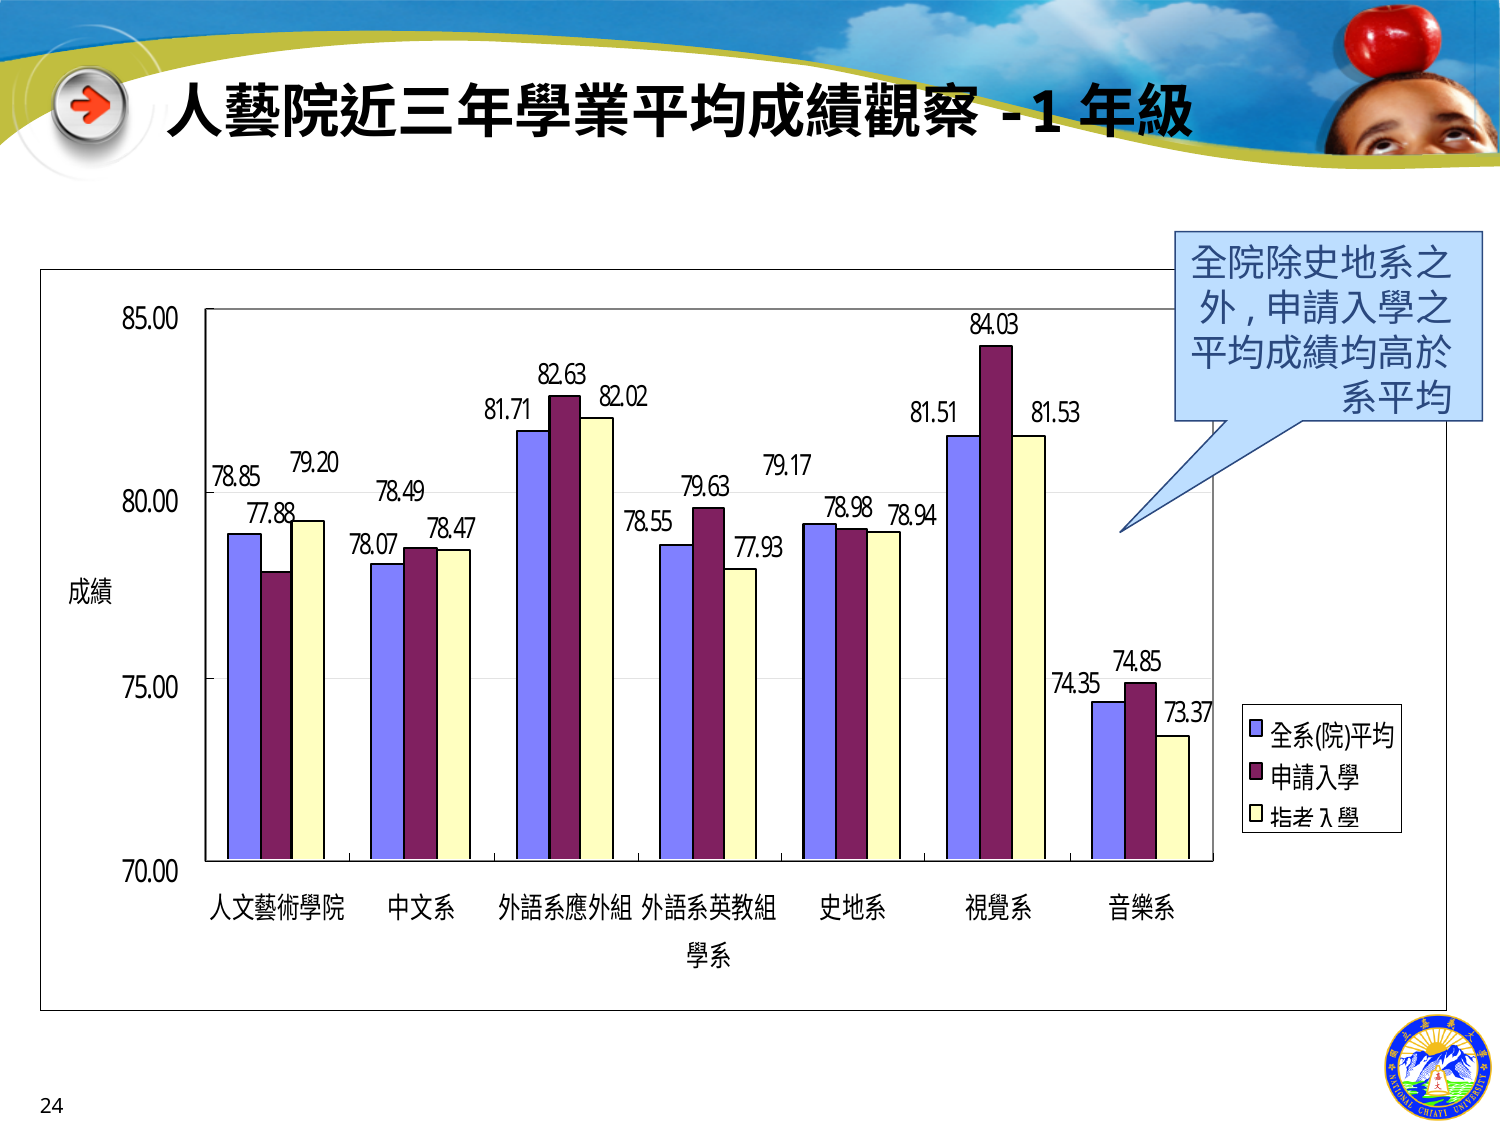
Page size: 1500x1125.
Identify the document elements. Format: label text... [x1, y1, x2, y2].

title 人藝院近三年學業平均成績觀察-1年級 [150, 62, 1235, 155]
text_box [24, 1084, 376, 1125]
chart [29, 255, 1459, 1024]
text_box 全院除史地系之外,申請入學之平均成績均高於系平均 [1119, 231, 1483, 533]
